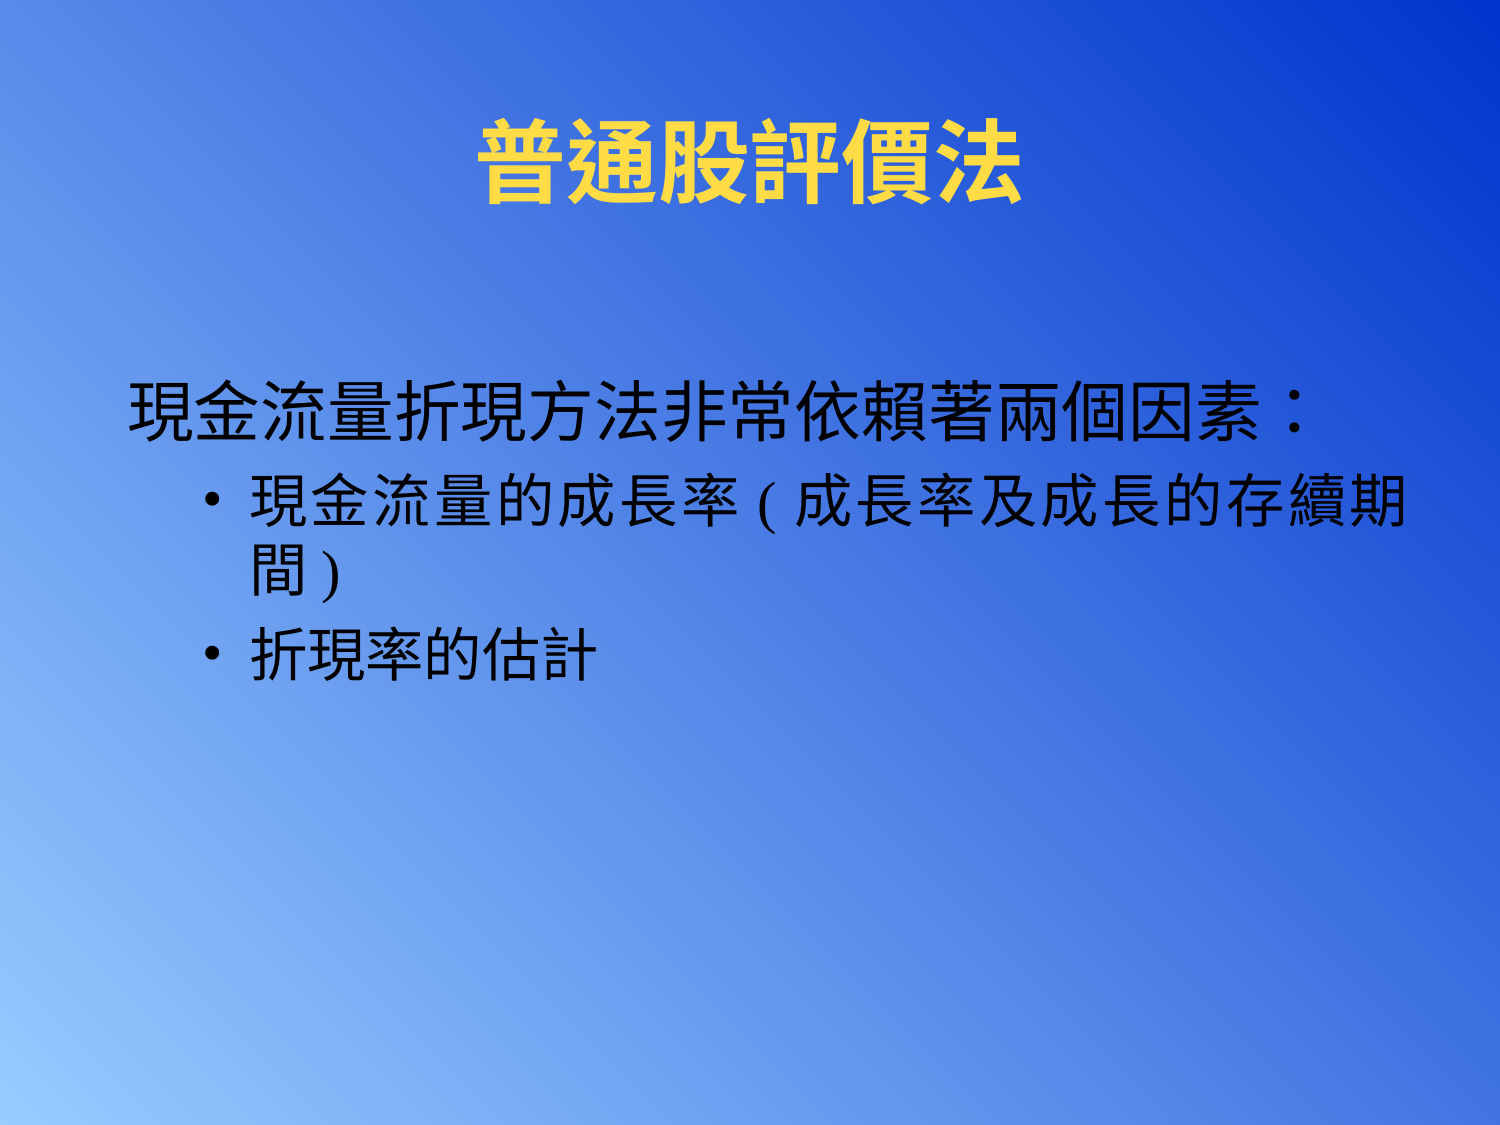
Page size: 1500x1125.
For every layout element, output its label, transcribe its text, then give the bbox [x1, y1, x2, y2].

text_box 普通股評價法 [53, 66, 1447, 254]
list 現金流量折現方法非常依賴著兩個因素： 現金流量的成長率(成長率及成長的存續期間) 折現率的估計 [112, 361, 1423, 812]
